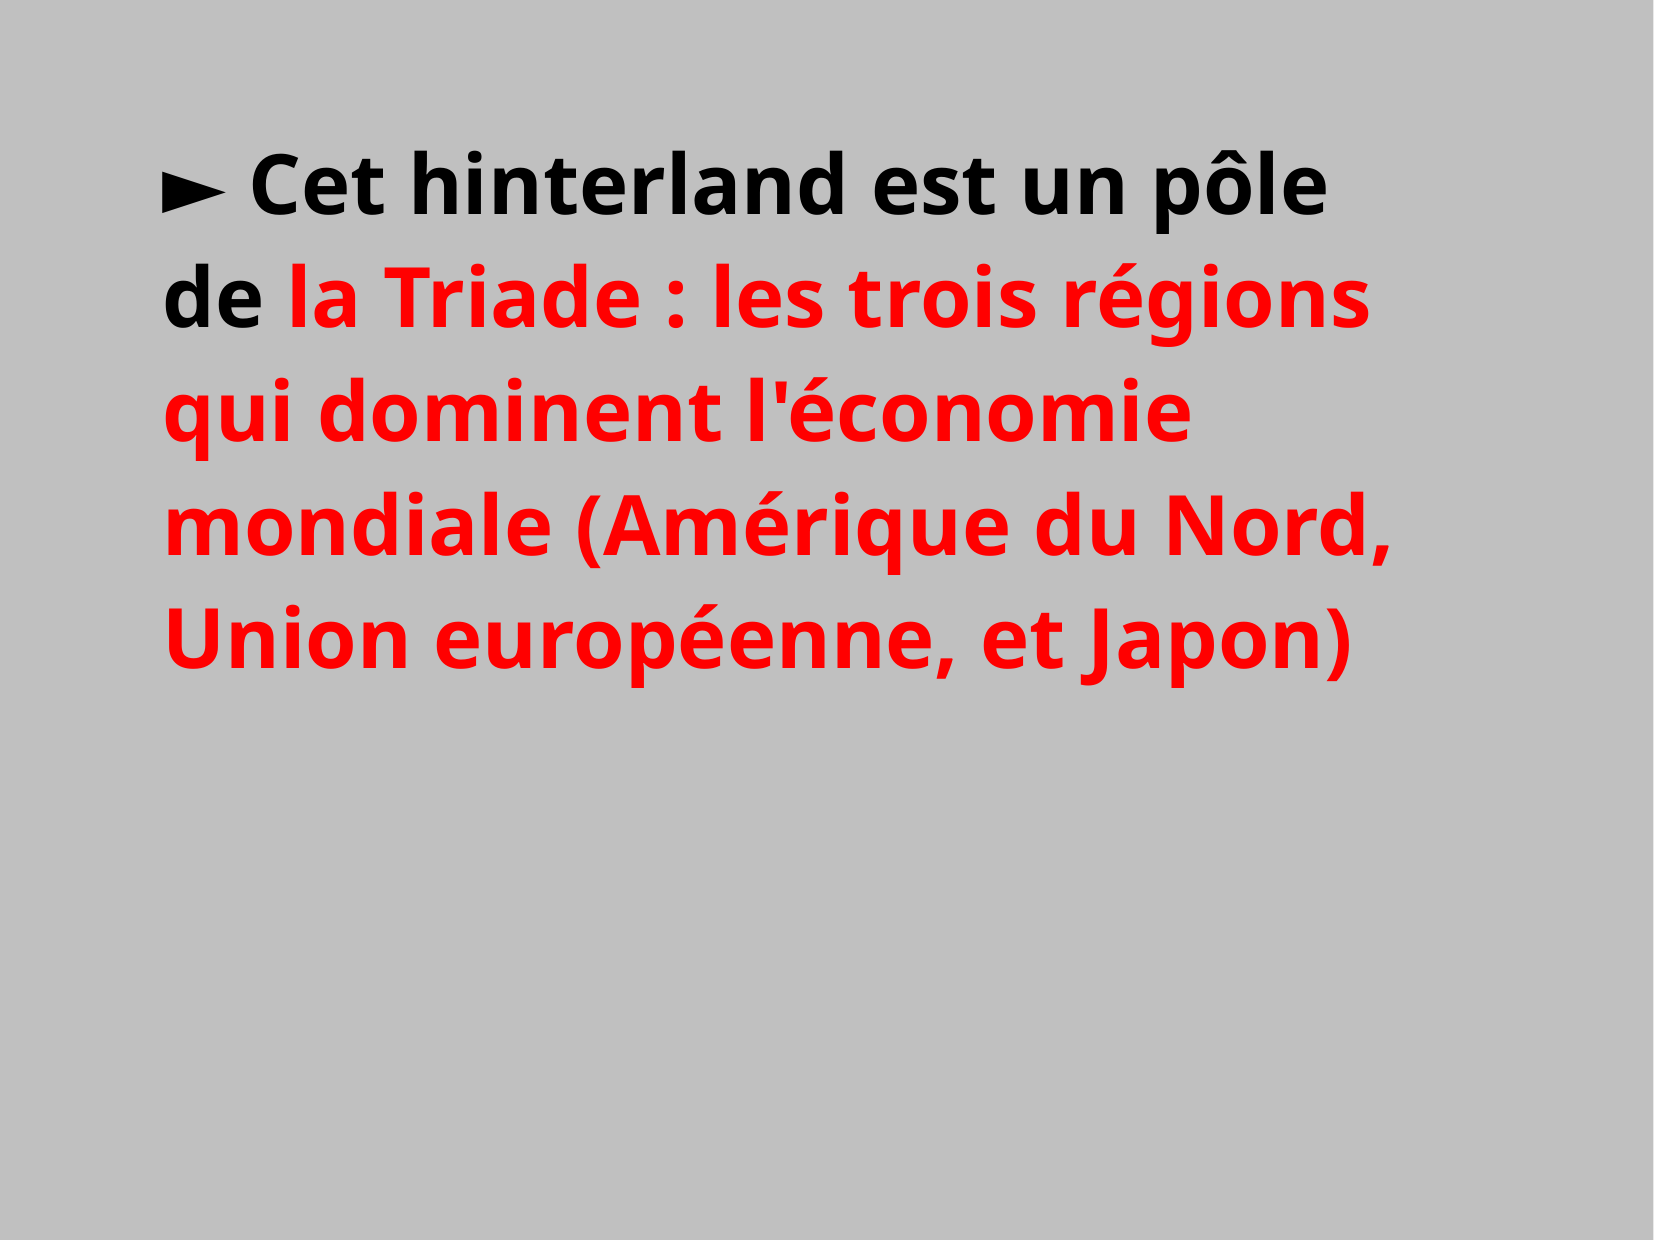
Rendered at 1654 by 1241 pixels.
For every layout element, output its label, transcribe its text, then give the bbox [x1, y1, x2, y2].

text_box ► Cet hinterland est un pôle de la Triade : les trois régions qui dominent l'économie mondiale (Amérique du Nord, Union européenne, et Japon) [147, 118, 1447, 837]
